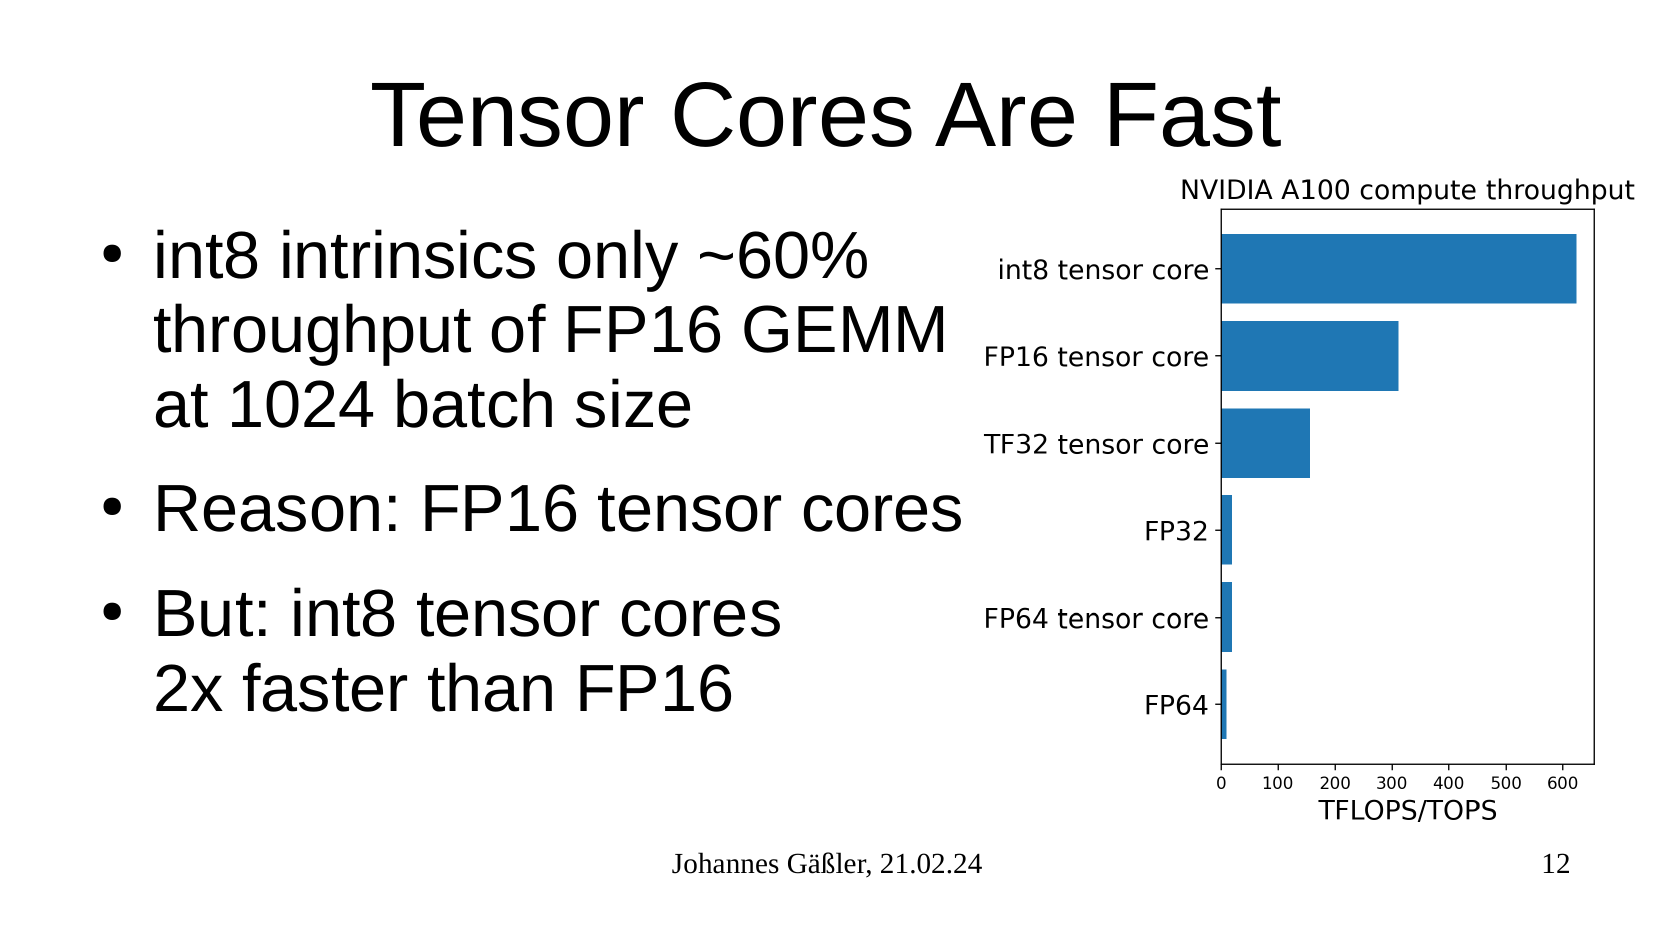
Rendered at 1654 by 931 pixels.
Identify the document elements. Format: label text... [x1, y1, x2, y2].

list int8 intrinsics only ~60% throughput of FP16 GEMM at 1024 batch size Reason: FP16 tensor cores But: int8 tensor cores 2x faster than FP16 [82, 217, 1571, 758]
title Tensor Cores Are Fast [82, 37, 1571, 193]
picture [971, 166, 1647, 837]
